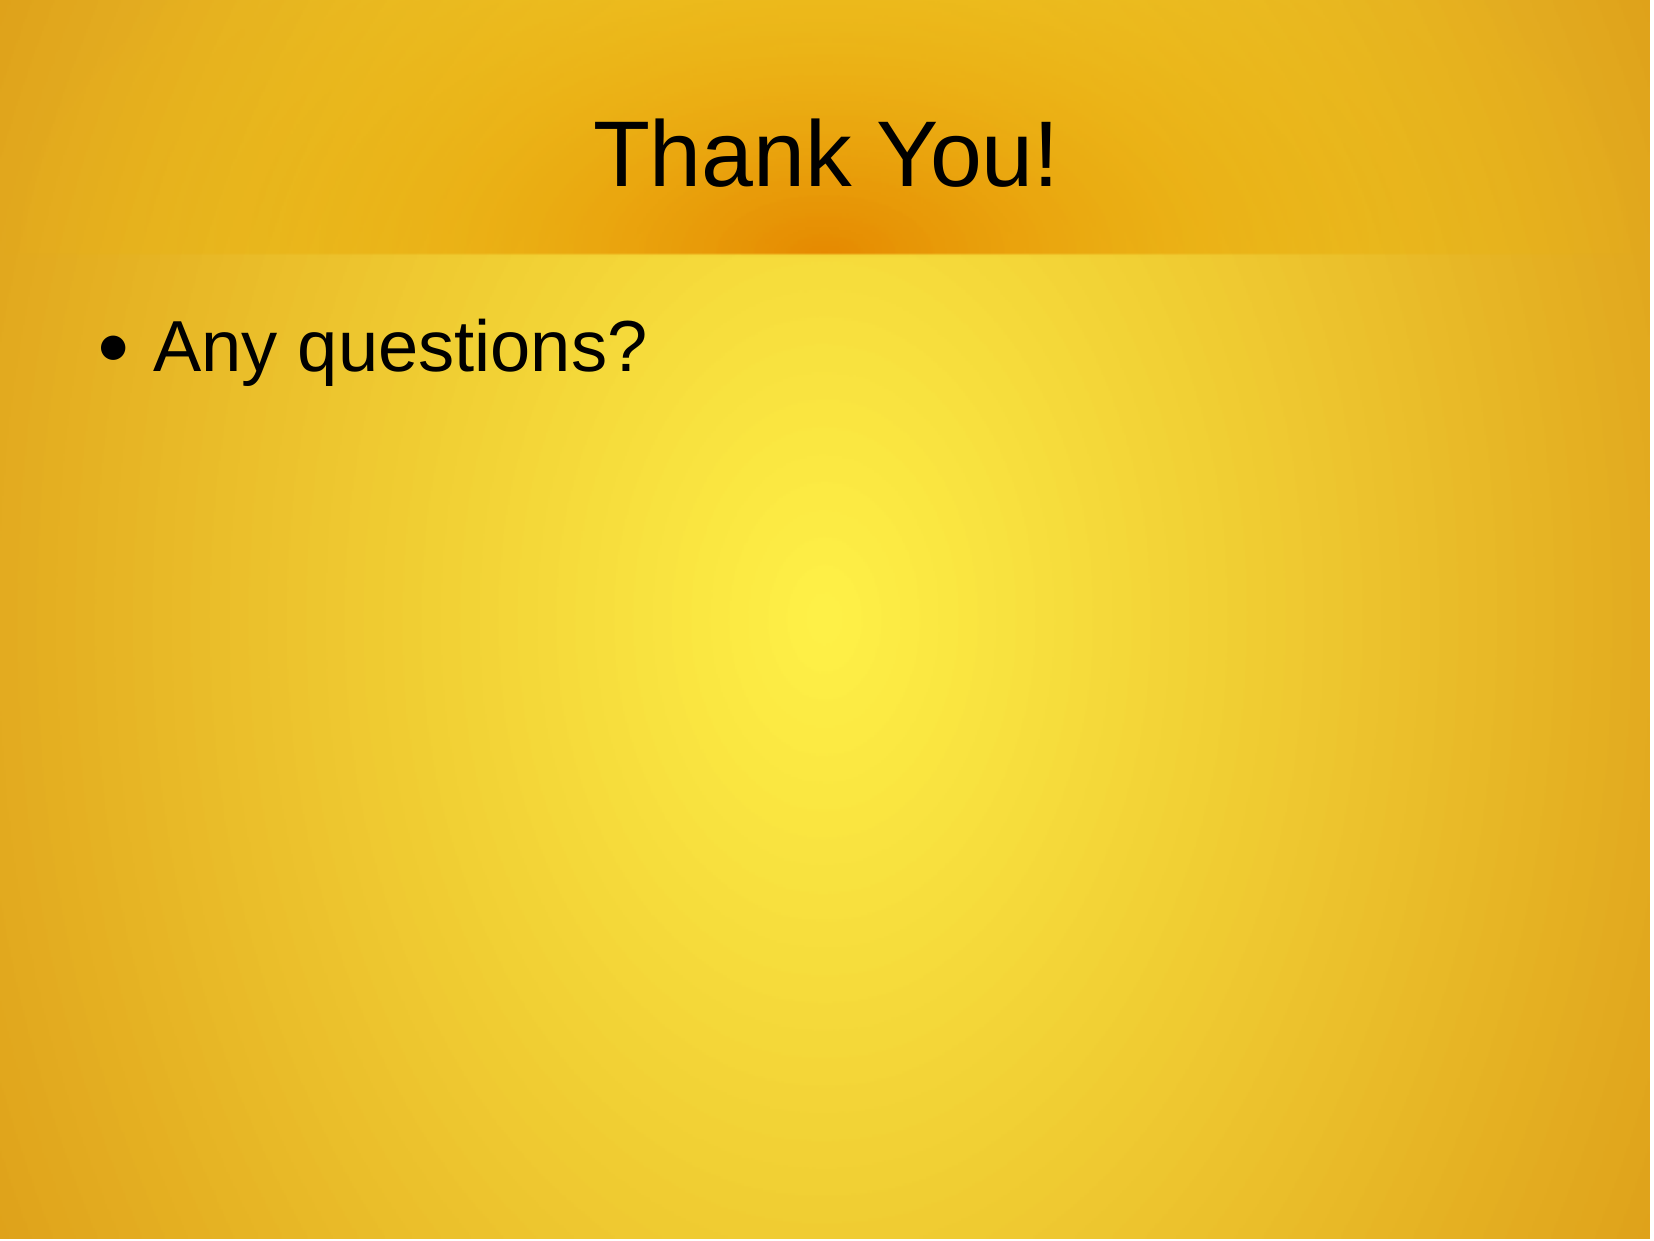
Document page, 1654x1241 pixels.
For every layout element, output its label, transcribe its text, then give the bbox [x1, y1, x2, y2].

text_box Thank You! [82, 47, 1571, 252]
picture [0, 0, 1650, 1239]
text_box Any questions? [82, 299, 1571, 1019]
